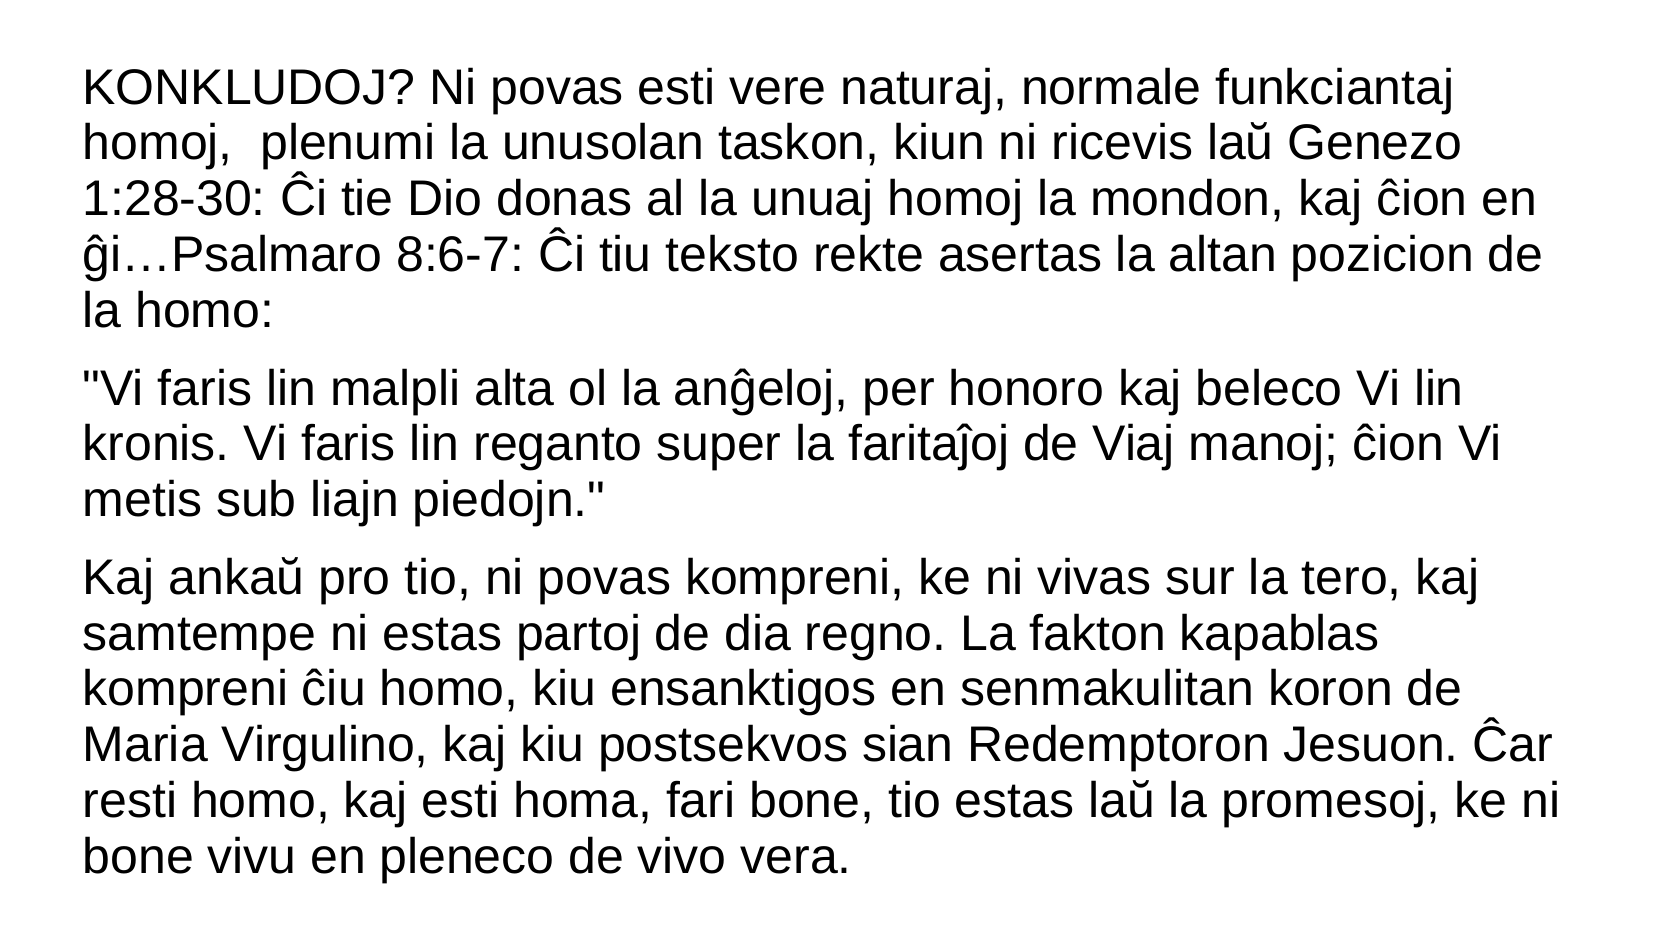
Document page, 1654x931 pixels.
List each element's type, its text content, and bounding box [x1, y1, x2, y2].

list KONKLUDOJ? Ni povas esti vere naturaj, normale funkciantaj homoj, plenumi la unusolan taskon, kiun ni ricevis laŭ Genezo 1:28-30: Ĉi tie Dio donas al la unuaj homoj la mondon, kaj ĉion en ĝi…Psalmaro 8:6-7: Ĉi tiu teksto rekte asertas la altan pozicion de la homo: "Vi faris lin malpli alta ol la anĝeloj, per honoro kaj beleco Vi lin kronis. Vi faris lin reganto super la faritaĵoj de Viaj manoj; ĉion Vi metis sub liajn piedojn." Kaj ankaŭ pro tio, ni povas kompreni, ke ni vivas sur la tero, kaj samtempe ni estas partoj de dia regno. La fakton kapablas kompreni ĉiu homo, kiu ensanktigos en senmakulitan koron de Maria Virgulino, kaj kiu postsekvos sian Redemptoron Jesuon. Ĉar resti homo, kaj esti homa, fari bone, tio estas laŭ la promesoj, ke ni bone vivu en pleneco de vivo vera. [82, 58, 1571, 886]
